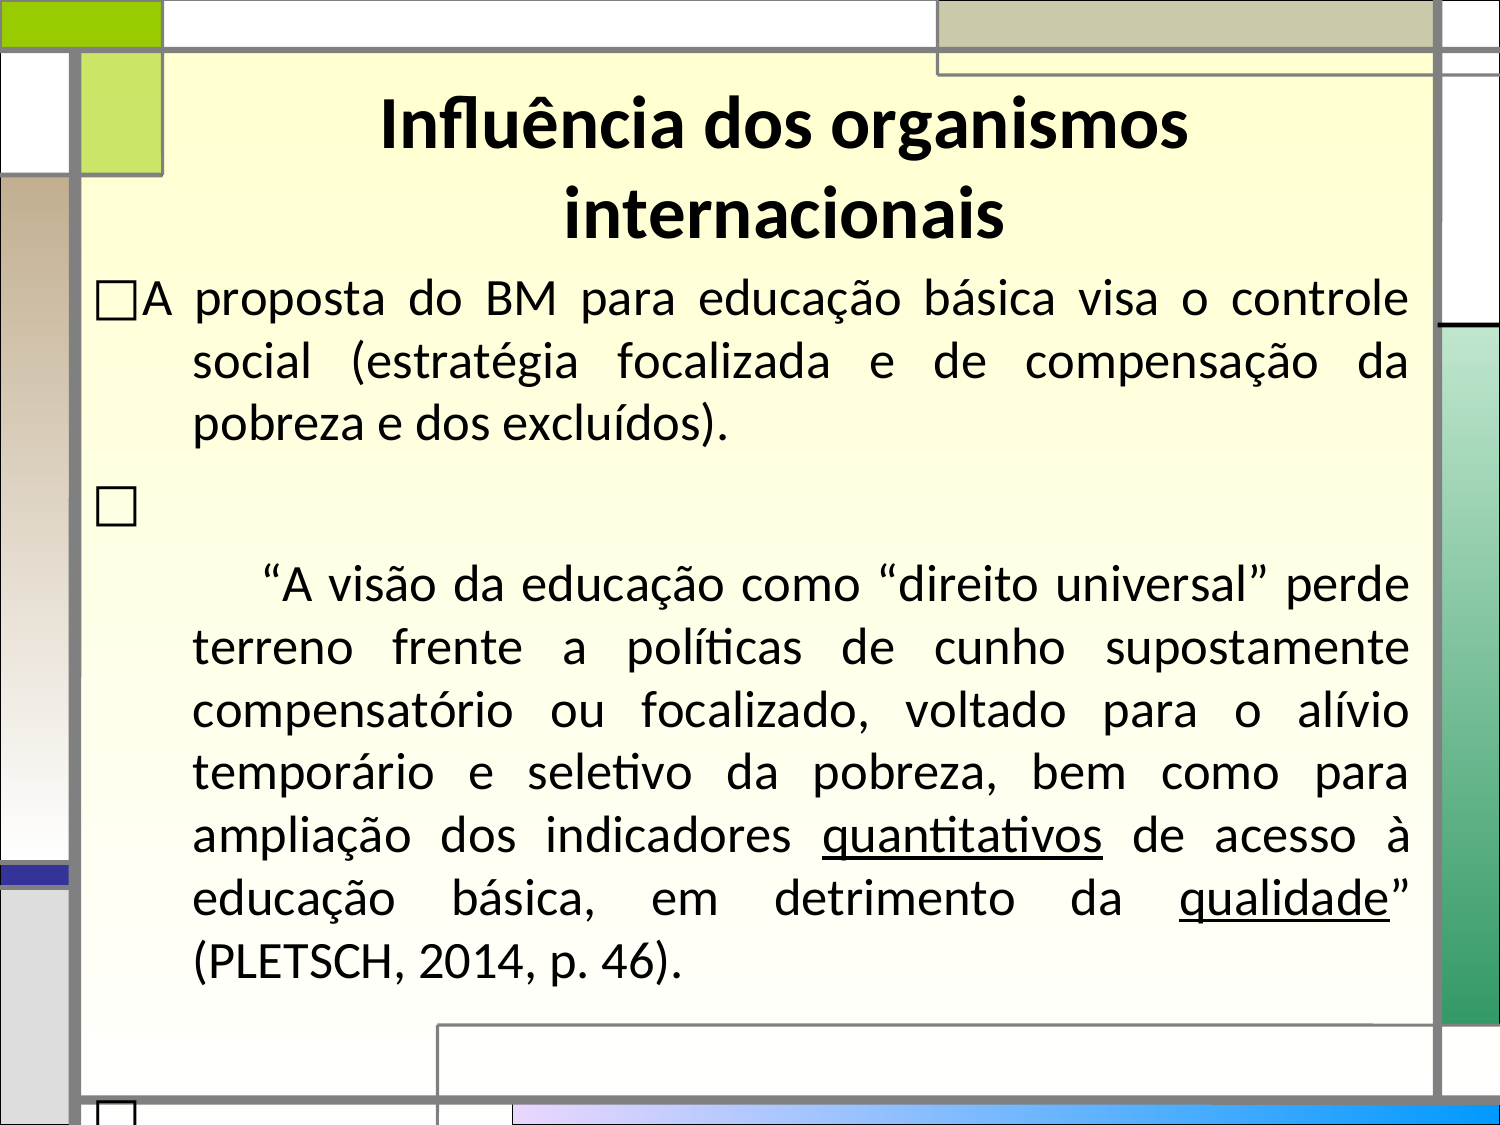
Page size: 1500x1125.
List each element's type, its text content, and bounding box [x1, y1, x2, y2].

list A proposta do BM para educação básica visa o controle social (estratégia focalizada e de compensação da pobreza e dos excluídos). “A visão da educação como “direito universal” perde terreno frente a políticas de cunho supostamente compensatório ou focalizado, voltado para o alívio temporário e seletivo da pobreza, bem como para ampliação dos indicadores quantitativos de acesso à educação básica, em detrimento da qualidade” (PLETSCH, 2014, p. 46). [76, 255, 1427, 998]
title Influência dos organismos internacionais [147, 66, 1423, 254]
